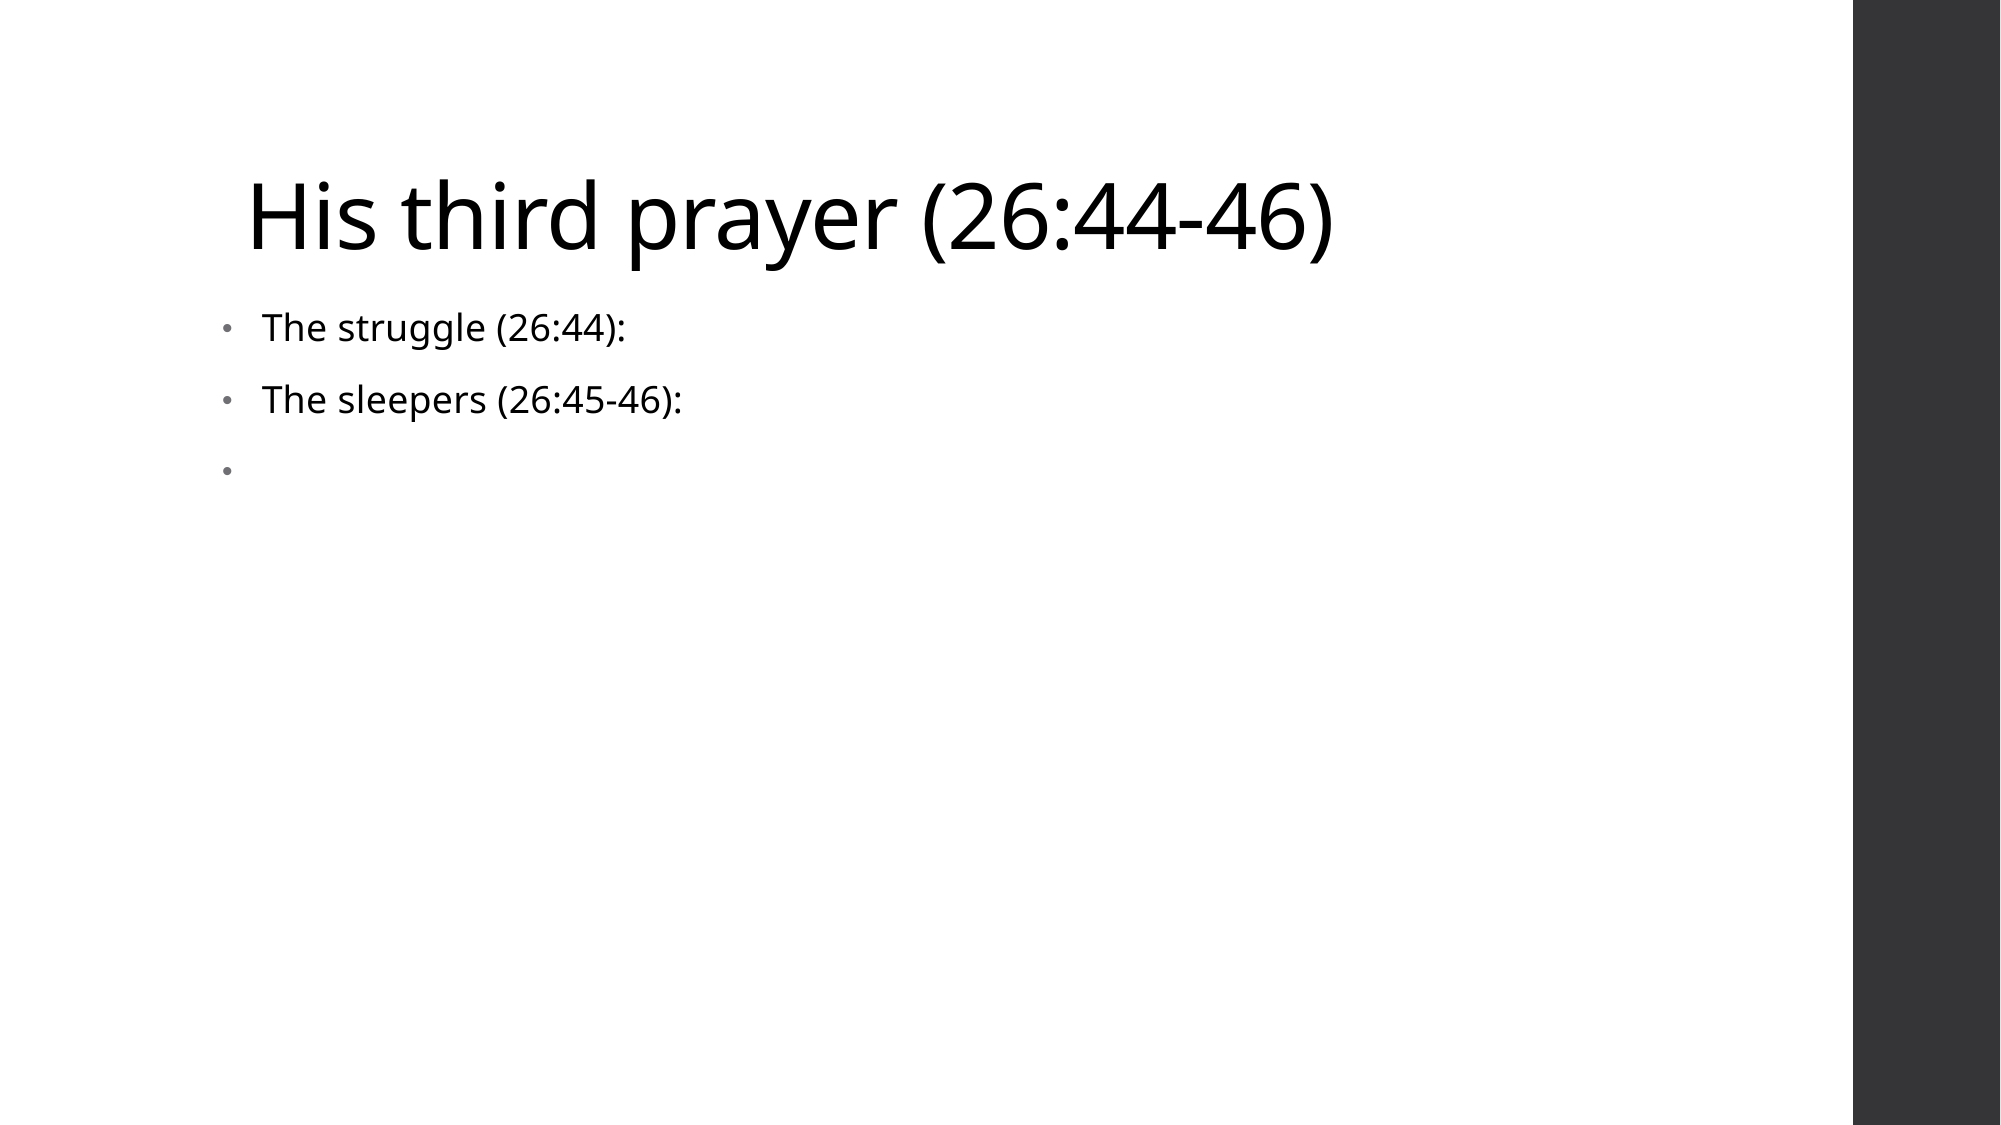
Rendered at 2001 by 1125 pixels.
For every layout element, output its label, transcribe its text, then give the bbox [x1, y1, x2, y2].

title His third prayer (26:44-46) [206, 60, 1797, 278]
list The struggle (26:44): The sleepers (26:45-46): [206, 299, 1617, 1014]
